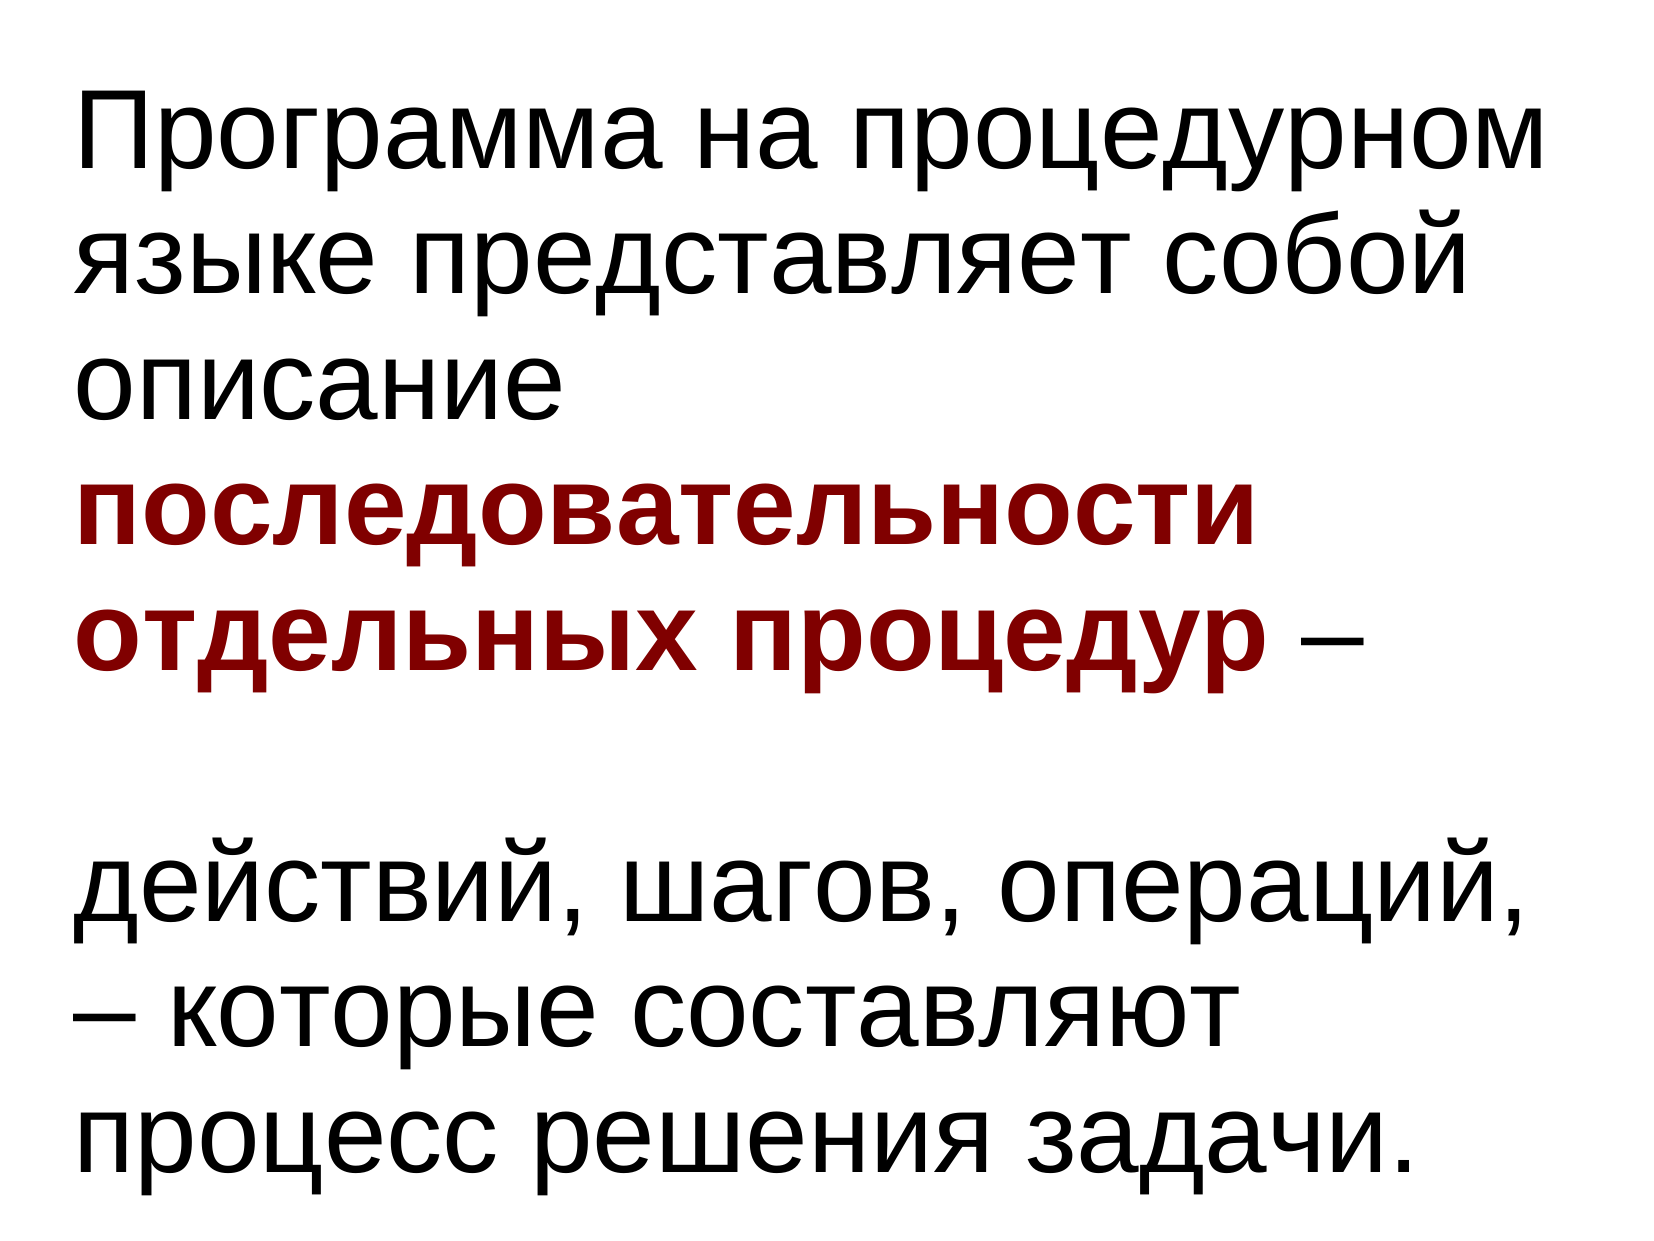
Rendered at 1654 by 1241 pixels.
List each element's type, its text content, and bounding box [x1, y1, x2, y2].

text_box Программа на процедурном языке представляет собой описание последовательности отдельных процедур – действий, шагов, операций, – которые составляют процесс решения задачи. [59, 59, 1625, 1204]
